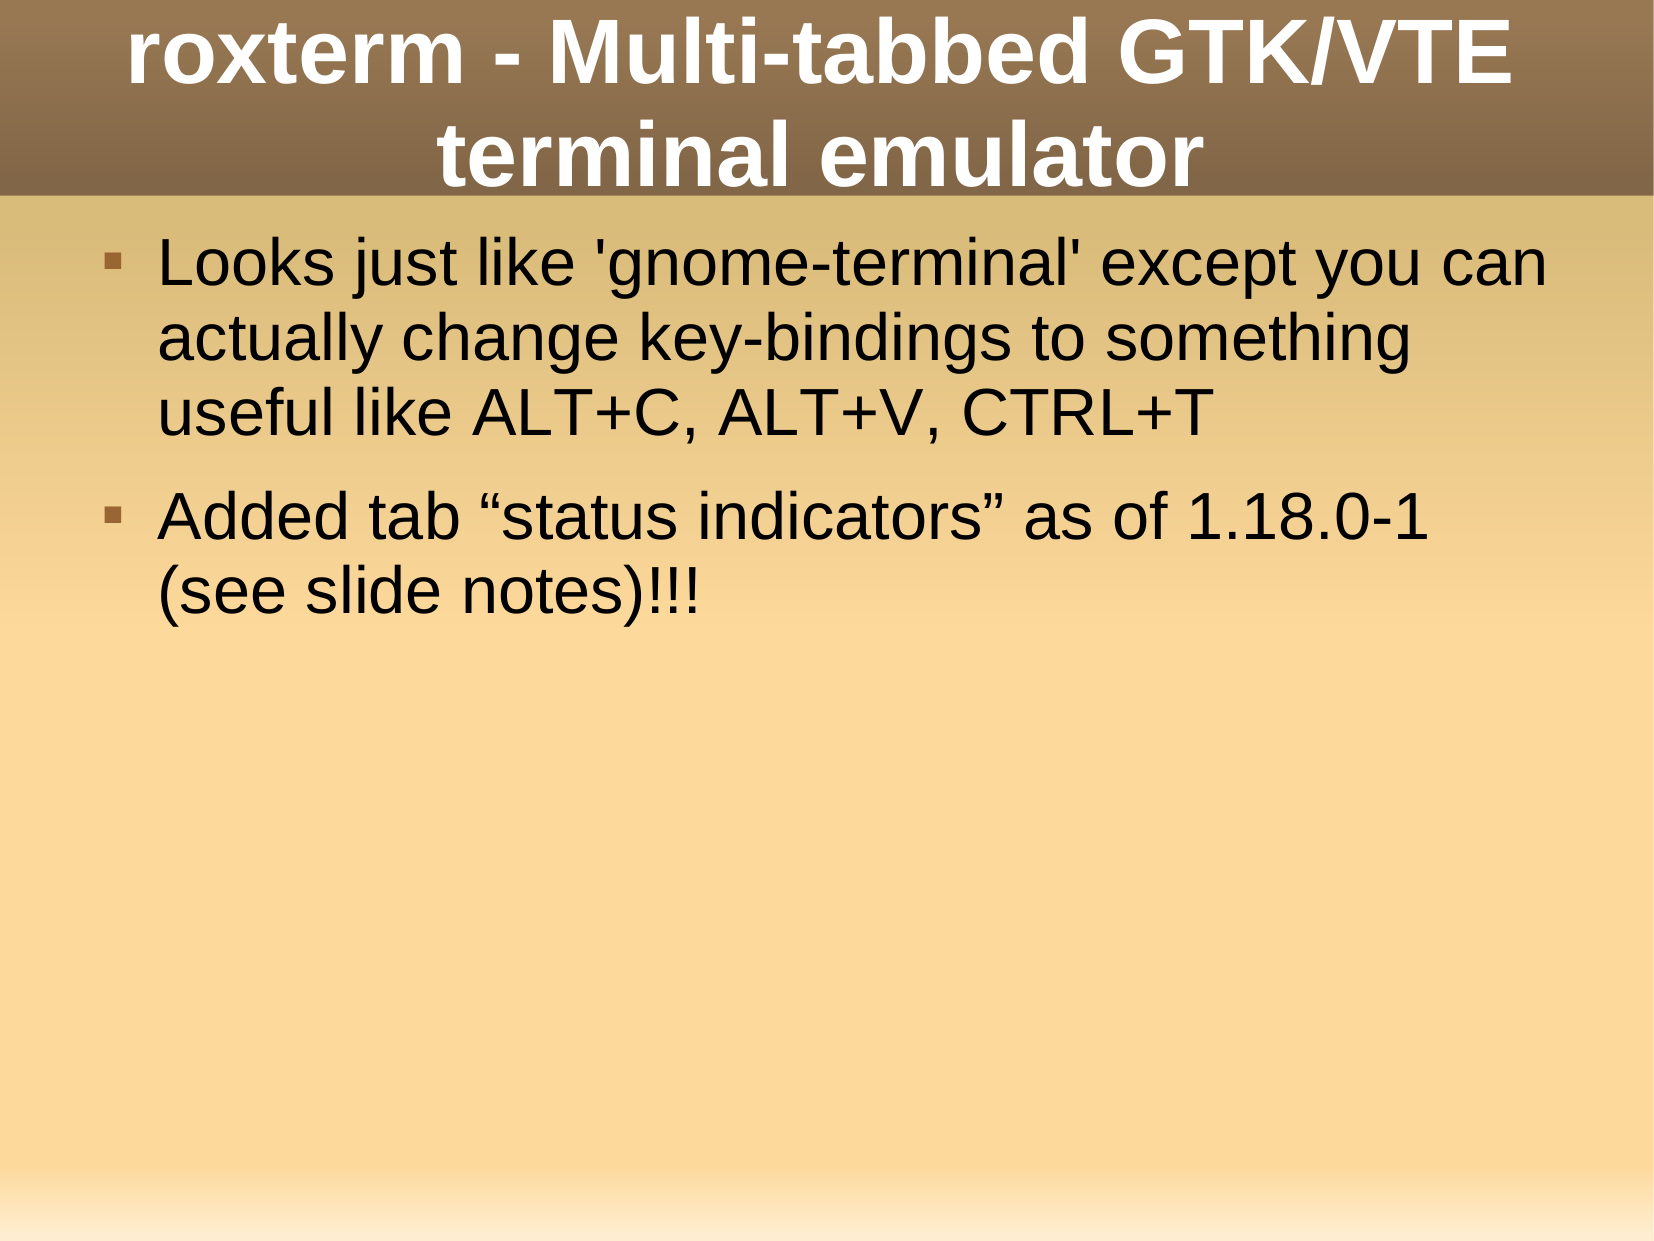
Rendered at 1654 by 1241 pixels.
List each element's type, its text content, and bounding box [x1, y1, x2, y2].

list Looks just like 'gnome-terminal' except you can actually change key-bindings to something useful like ALT+C, ALT+V, CTRL+T Added tab “status indicators” as of 1.18.0-1 (see slide notes)!!! [86, 225, 1576, 1044]
title roxterm - Multi-tabbed GTK/VTE terminal emulator [76, 0, 1565, 208]
picture [0, 0, 1654, 1241]
